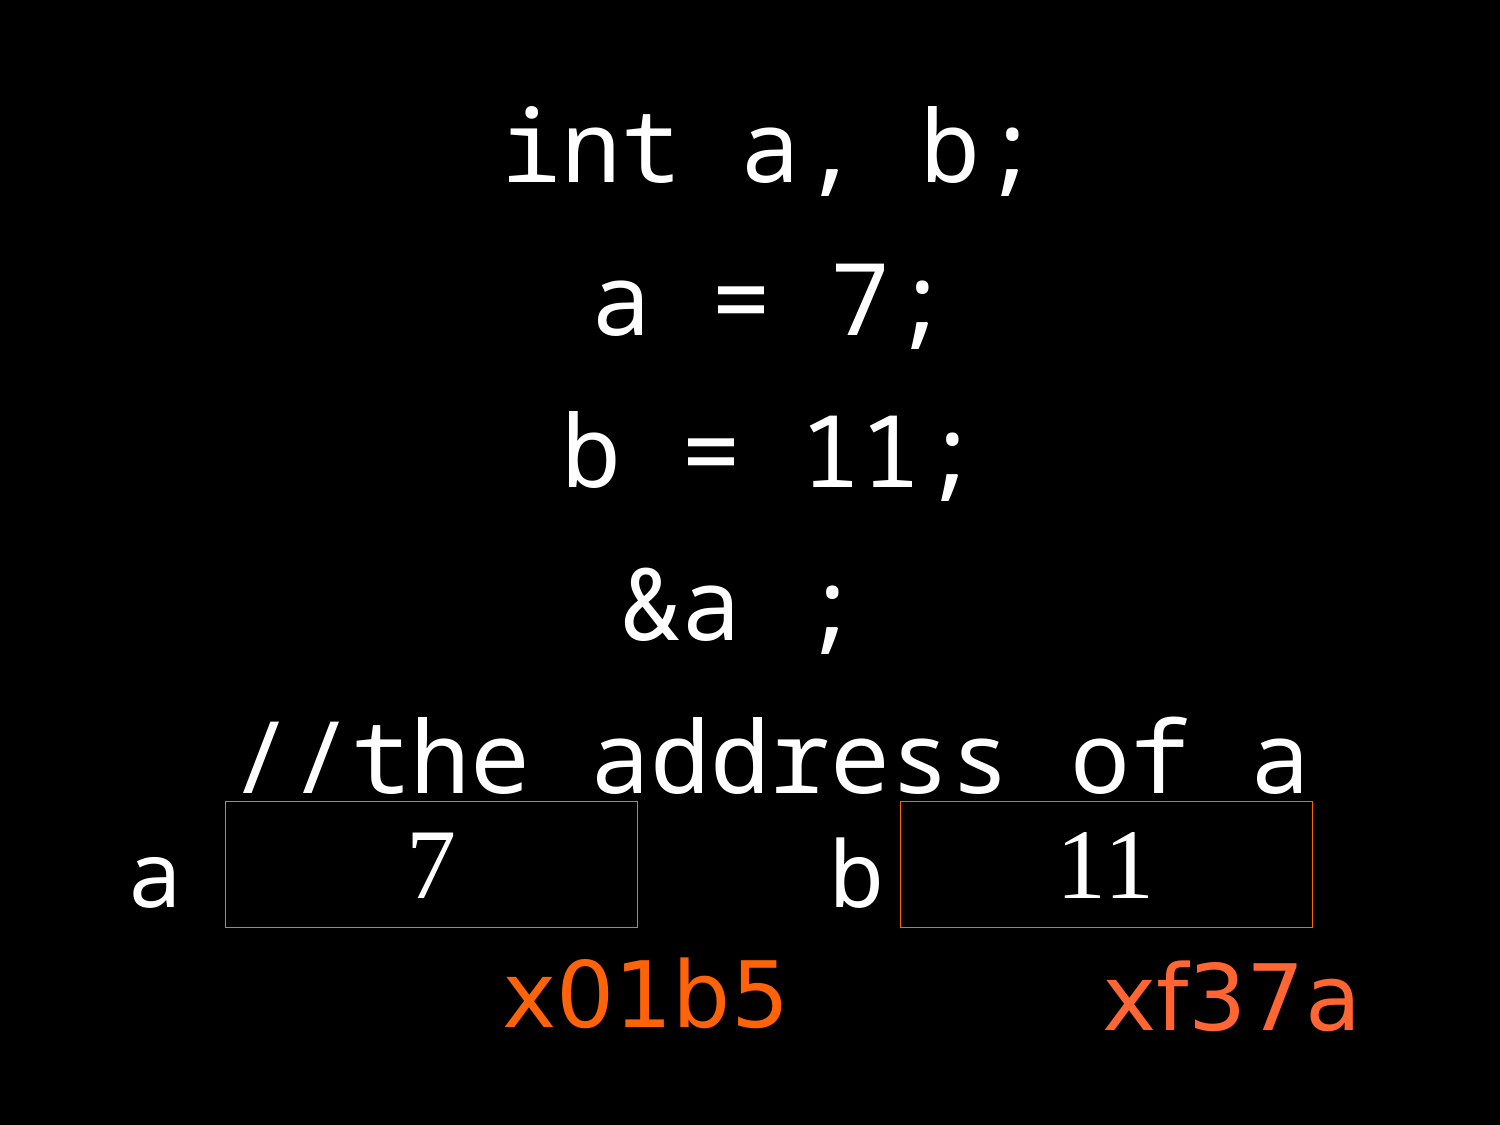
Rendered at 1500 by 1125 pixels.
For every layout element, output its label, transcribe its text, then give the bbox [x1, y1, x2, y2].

text_box b [815, 801, 901, 924]
text_box a [112, 801, 226, 924]
text_box 7 [225, 801, 638, 928]
list int a, b; a = 7; b = 11; &a ; //the address of a [154, 75, 1388, 1051]
text_box [225, 675, 293, 746]
text_box x01b5 [487, 935, 826, 1057]
text_box xf37a [1087, 937, 1426, 1060]
text_box 11 [900, 801, 1313, 928]
